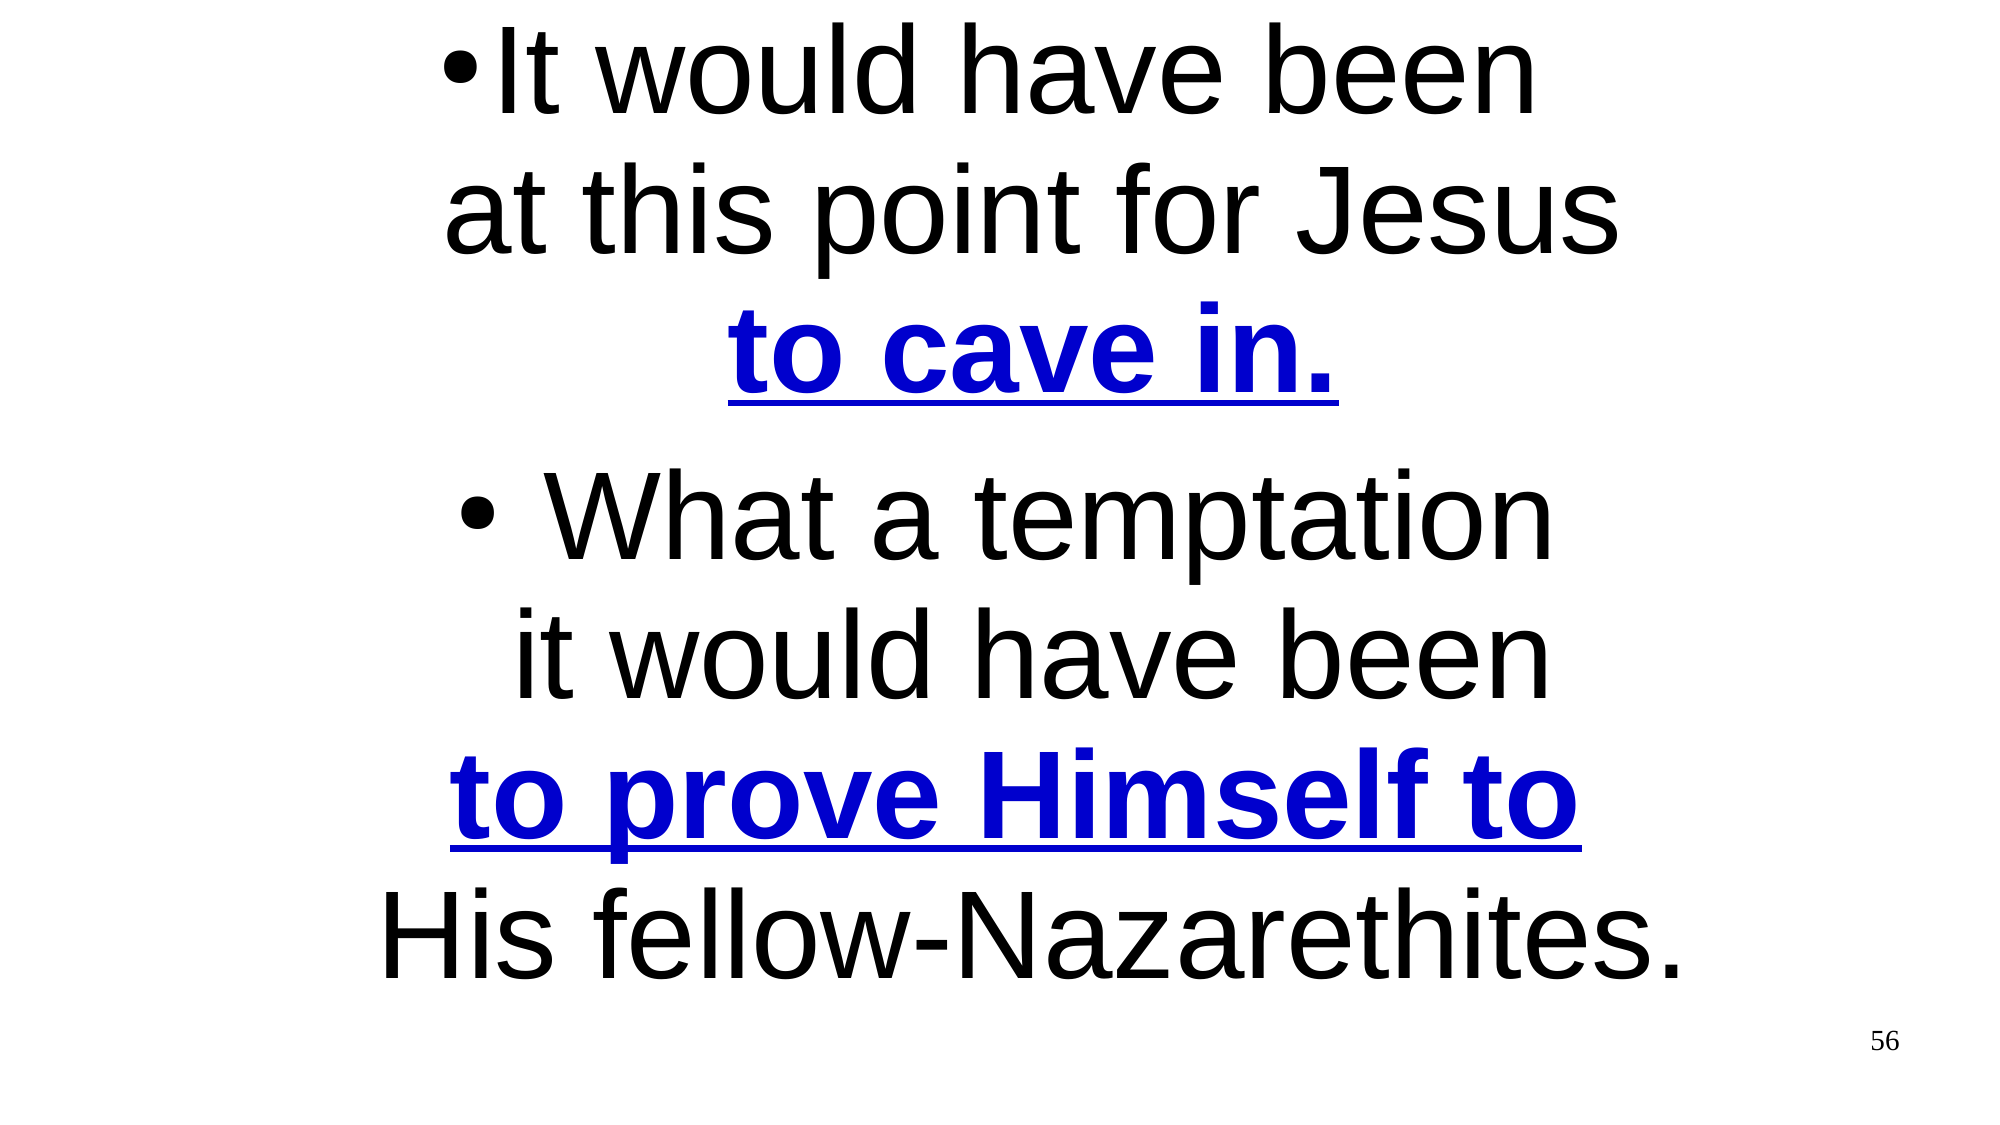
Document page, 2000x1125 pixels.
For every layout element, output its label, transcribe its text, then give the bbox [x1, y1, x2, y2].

list It would have been at this point for Jesus to cave in. What a temptation it would have been to prove Himself to His fellow-Nazarethites. [0, 0, 1996, 1123]
